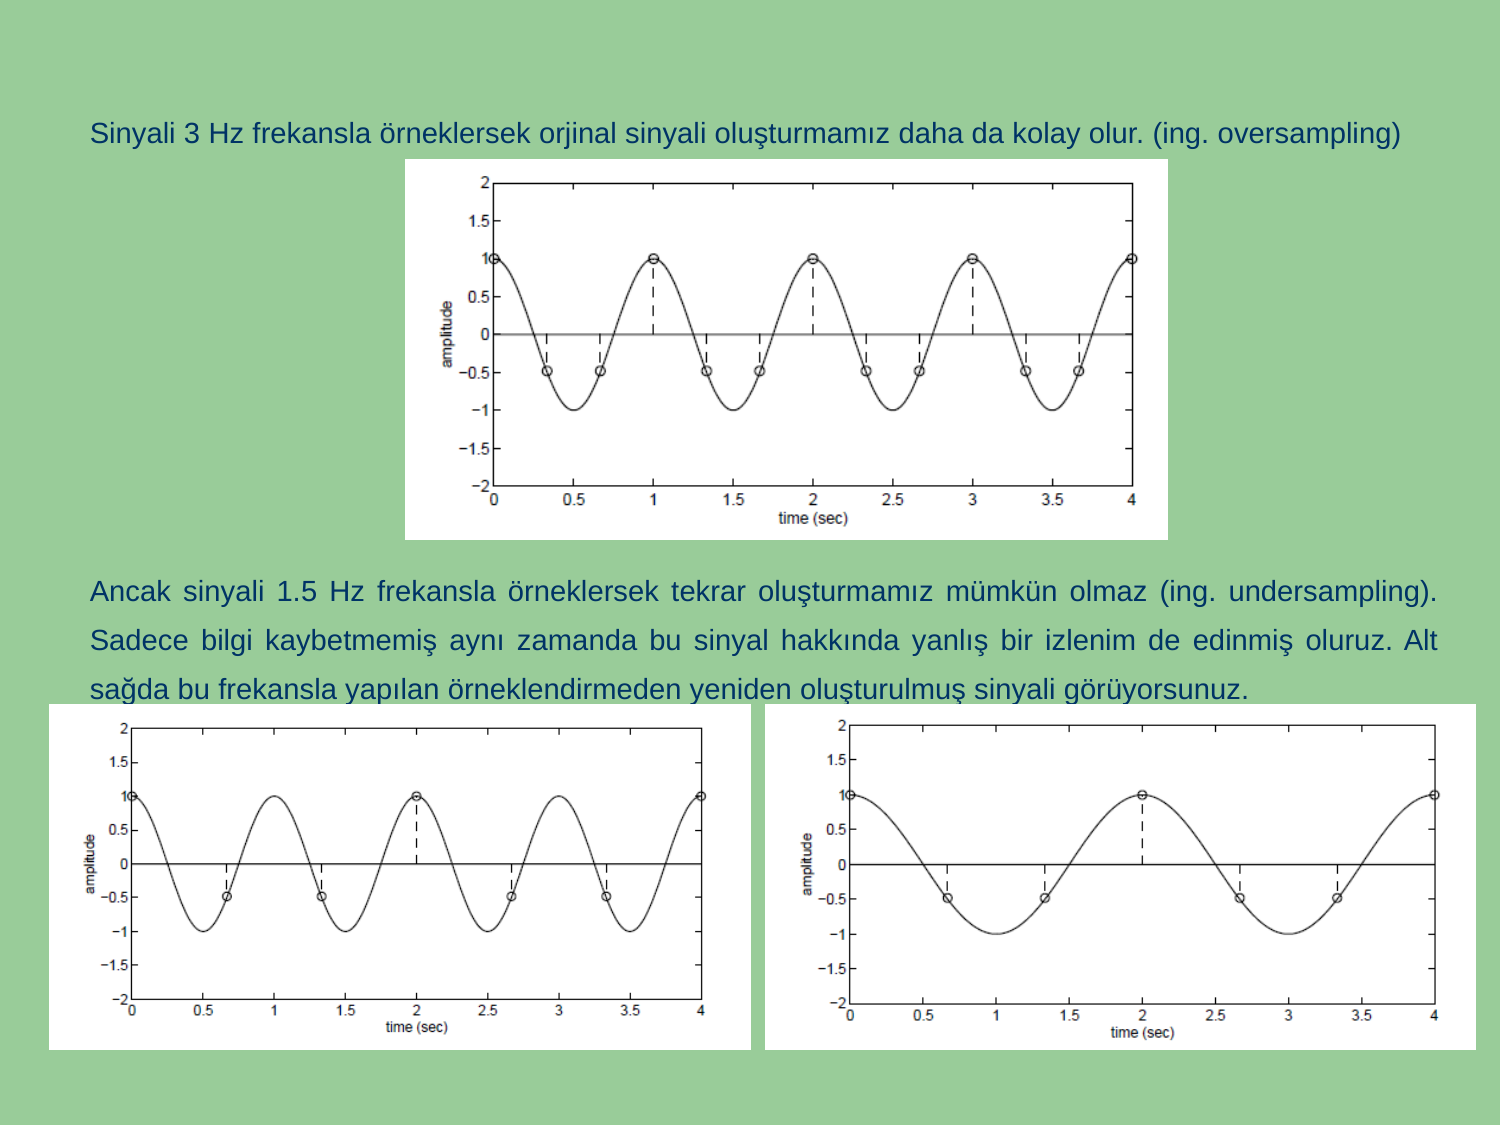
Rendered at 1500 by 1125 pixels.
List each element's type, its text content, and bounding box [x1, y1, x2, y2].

text_box Ancak sinyali 1.5 Hz frekansla örneklersek tekrar oluşturmamız mümkün olmaz (ing. undersampling). Sadece bilgi kaybetmemiş aynı zamanda bu sinyal hakkında yanlış bir izlenim de edinmiş oluruz. Alt sağda bu frekansla yapılan örneklendirmeden yeniden oluşturulmuş sinyali görüyorsunuz. [75, 551, 1456, 714]
text_box Sinyali 3 Hz frekansla örneklersek orjinal sinyali oluşturmamız daha da kolay olur. (ing. oversampling) [75, 93, 1456, 160]
picture [405, 159, 1168, 540]
picture [765, 704, 1476, 1050]
picture [49, 704, 751, 1051]
